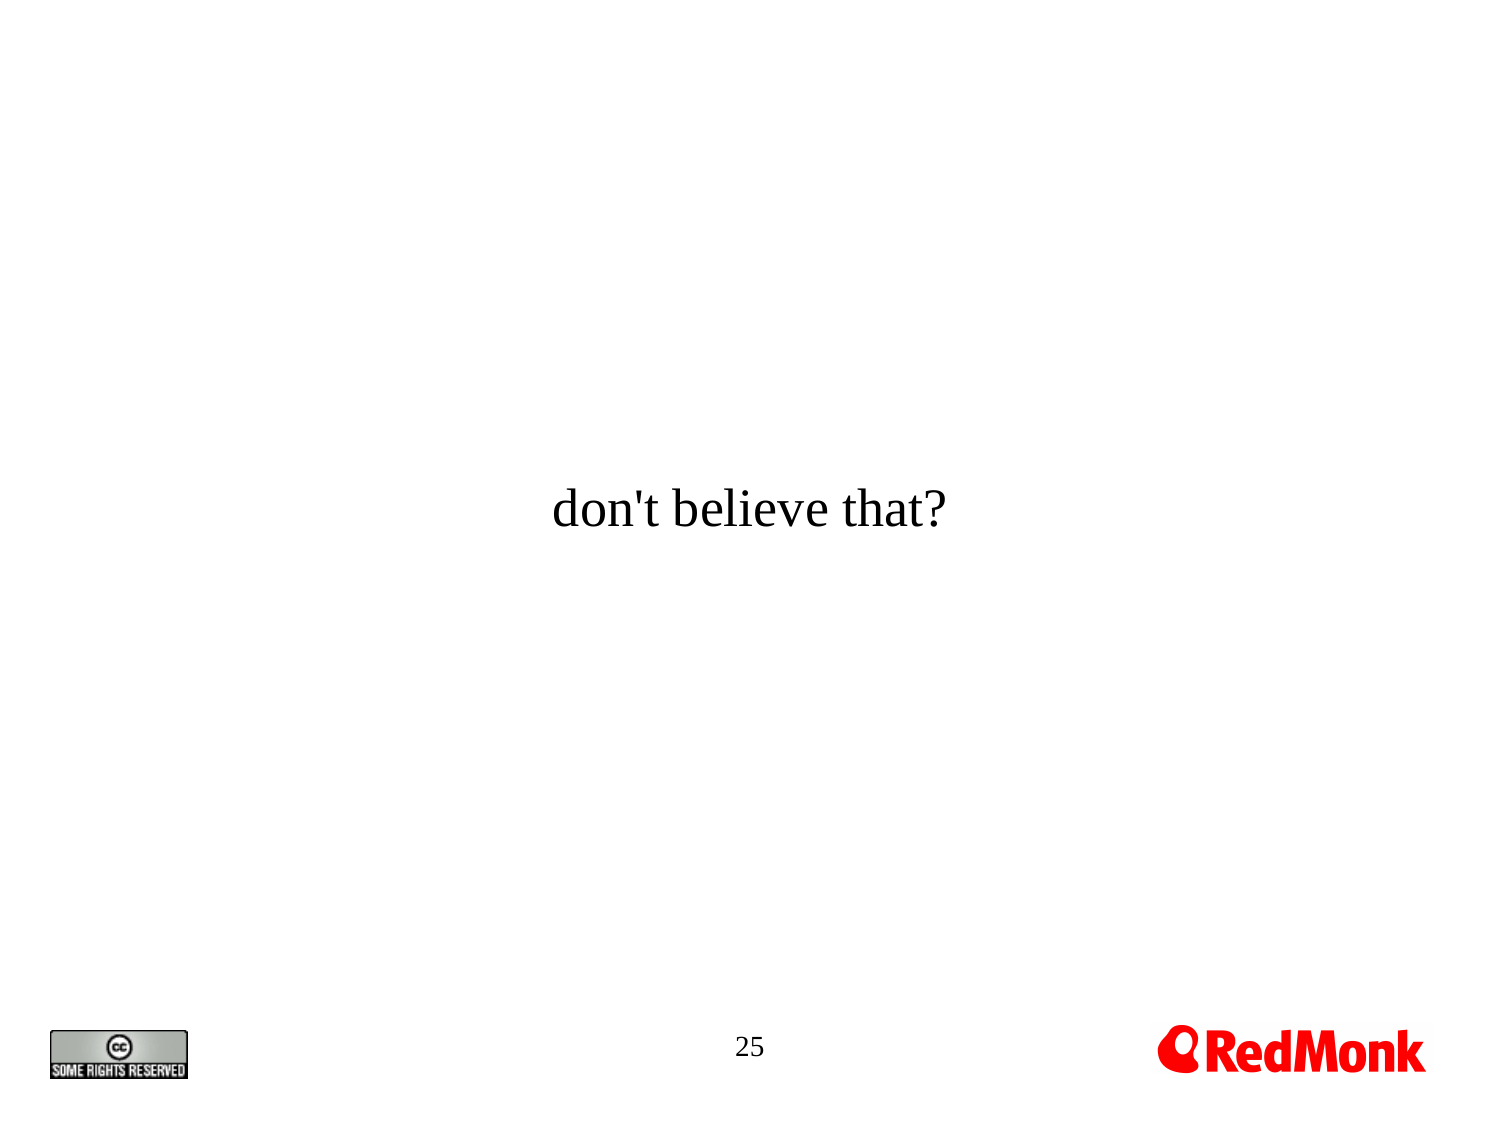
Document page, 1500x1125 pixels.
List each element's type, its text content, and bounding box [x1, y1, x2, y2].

text_box don't believe that? [538, 491, 1391, 567]
picture [1151, 1023, 1433, 1075]
picture [50, 1030, 188, 1079]
